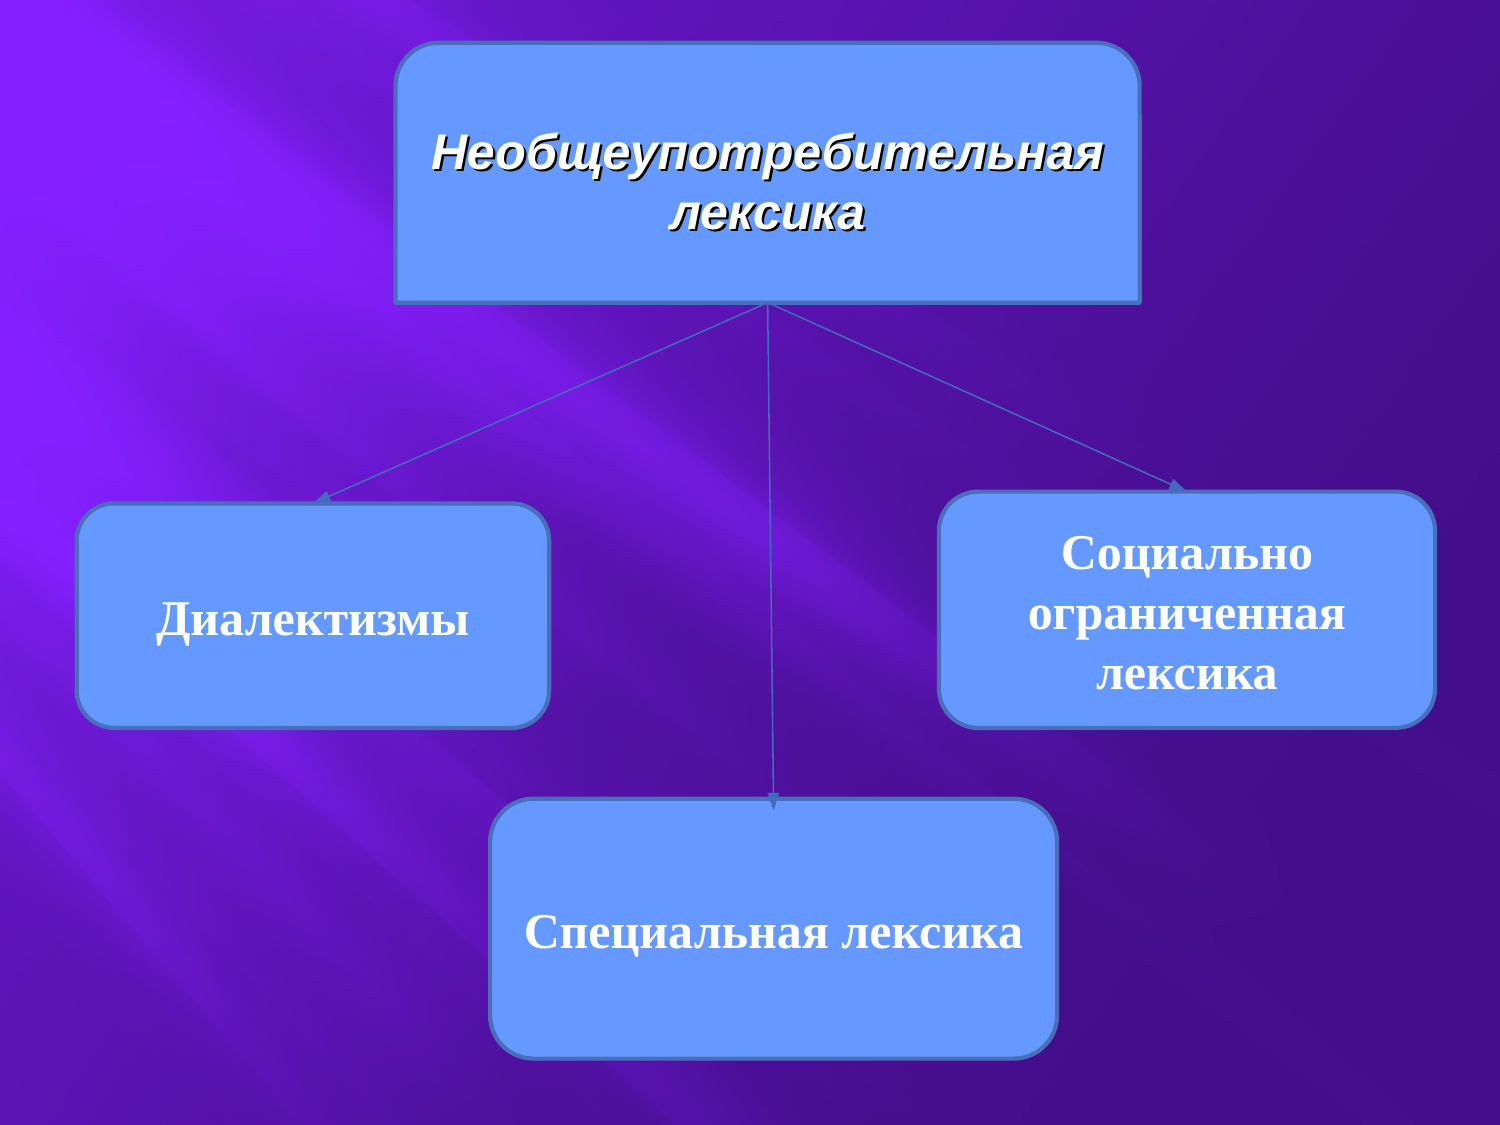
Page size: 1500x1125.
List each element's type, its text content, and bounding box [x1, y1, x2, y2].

text_box Диалектизмы [76, 503, 550, 728]
text_box Социально ограниченная лексика [938, 491, 1436, 728]
text_box Необщеупотребительная лексика [395, 42, 1140, 303]
text_box Специальная лексика [490, 798, 1058, 1059]
